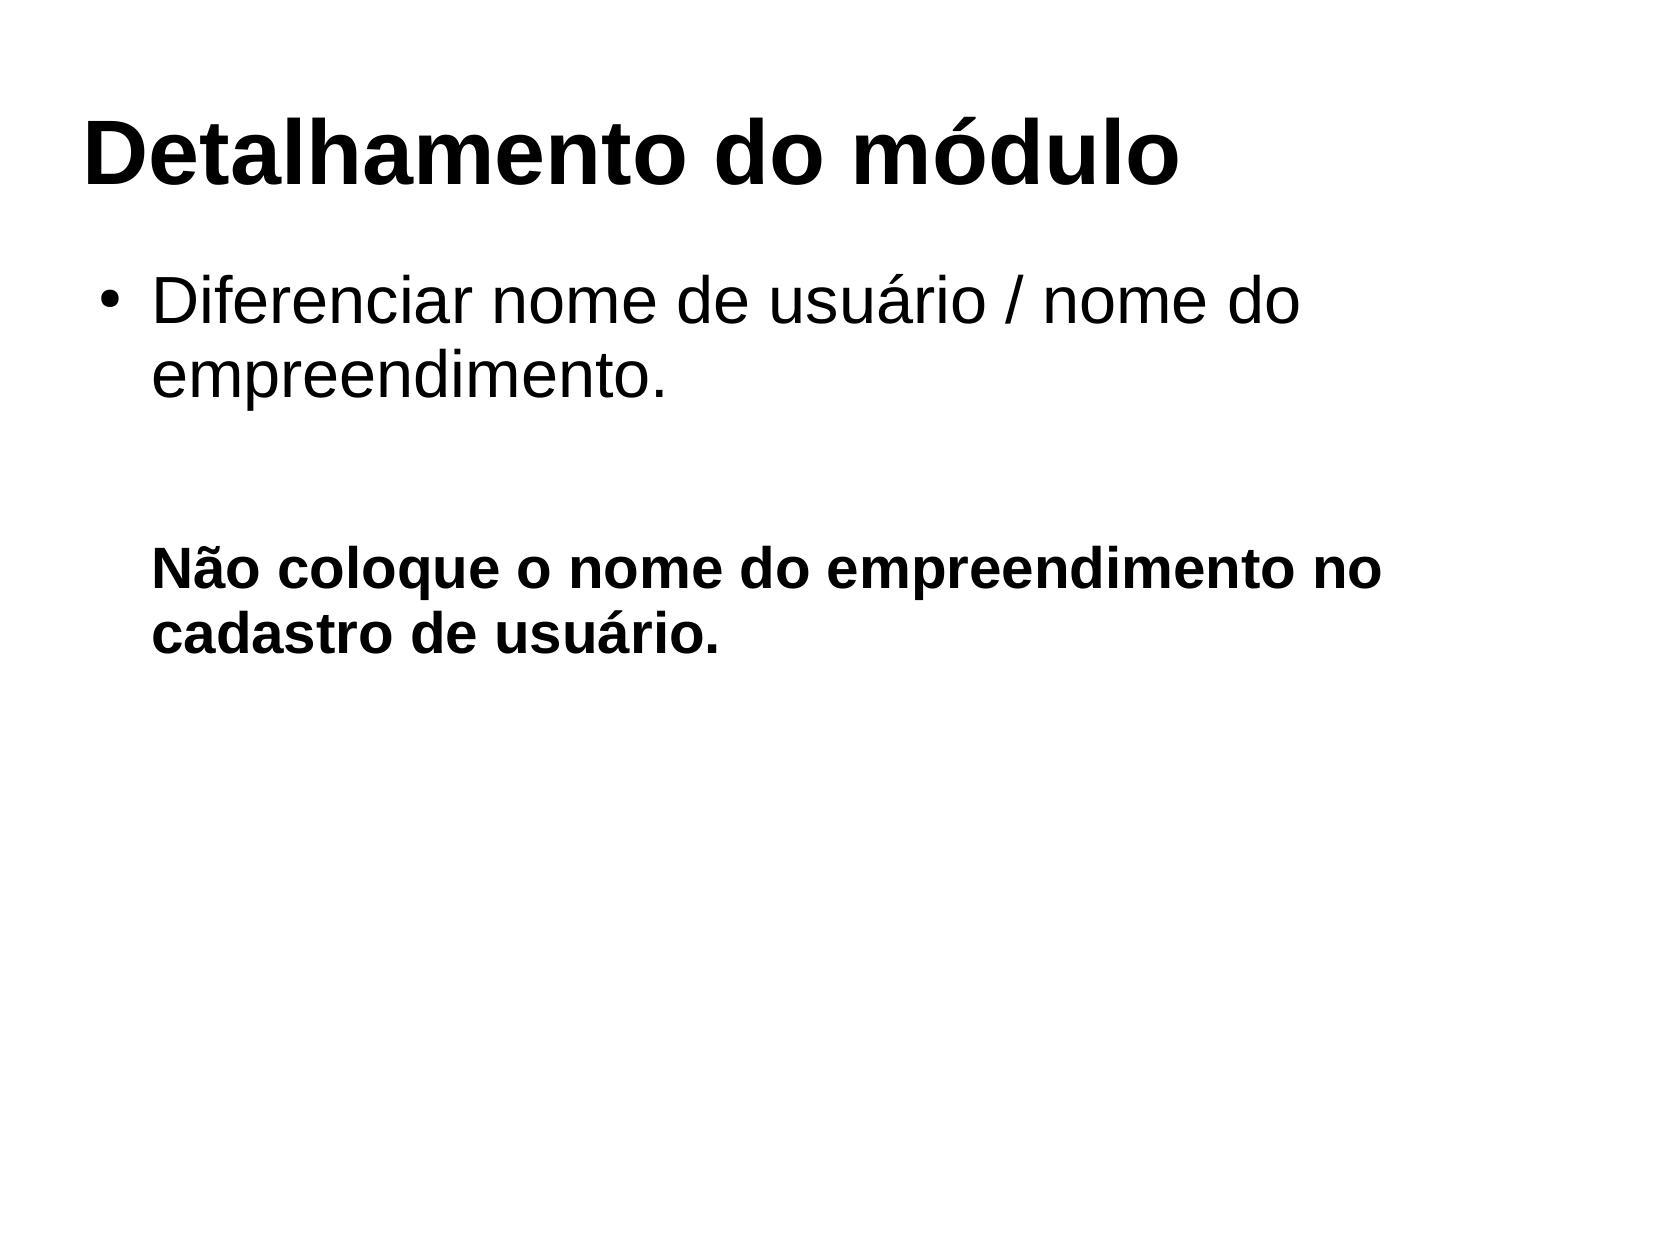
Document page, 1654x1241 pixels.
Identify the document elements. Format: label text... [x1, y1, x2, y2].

list Diferenciar nome de usuário / nome do empreendimento. Não coloque o nome do empreendimento no cadastro de usuário. [80, 262, 1569, 1082]
title Detalhamento do módulo [82, 49, 1571, 257]
